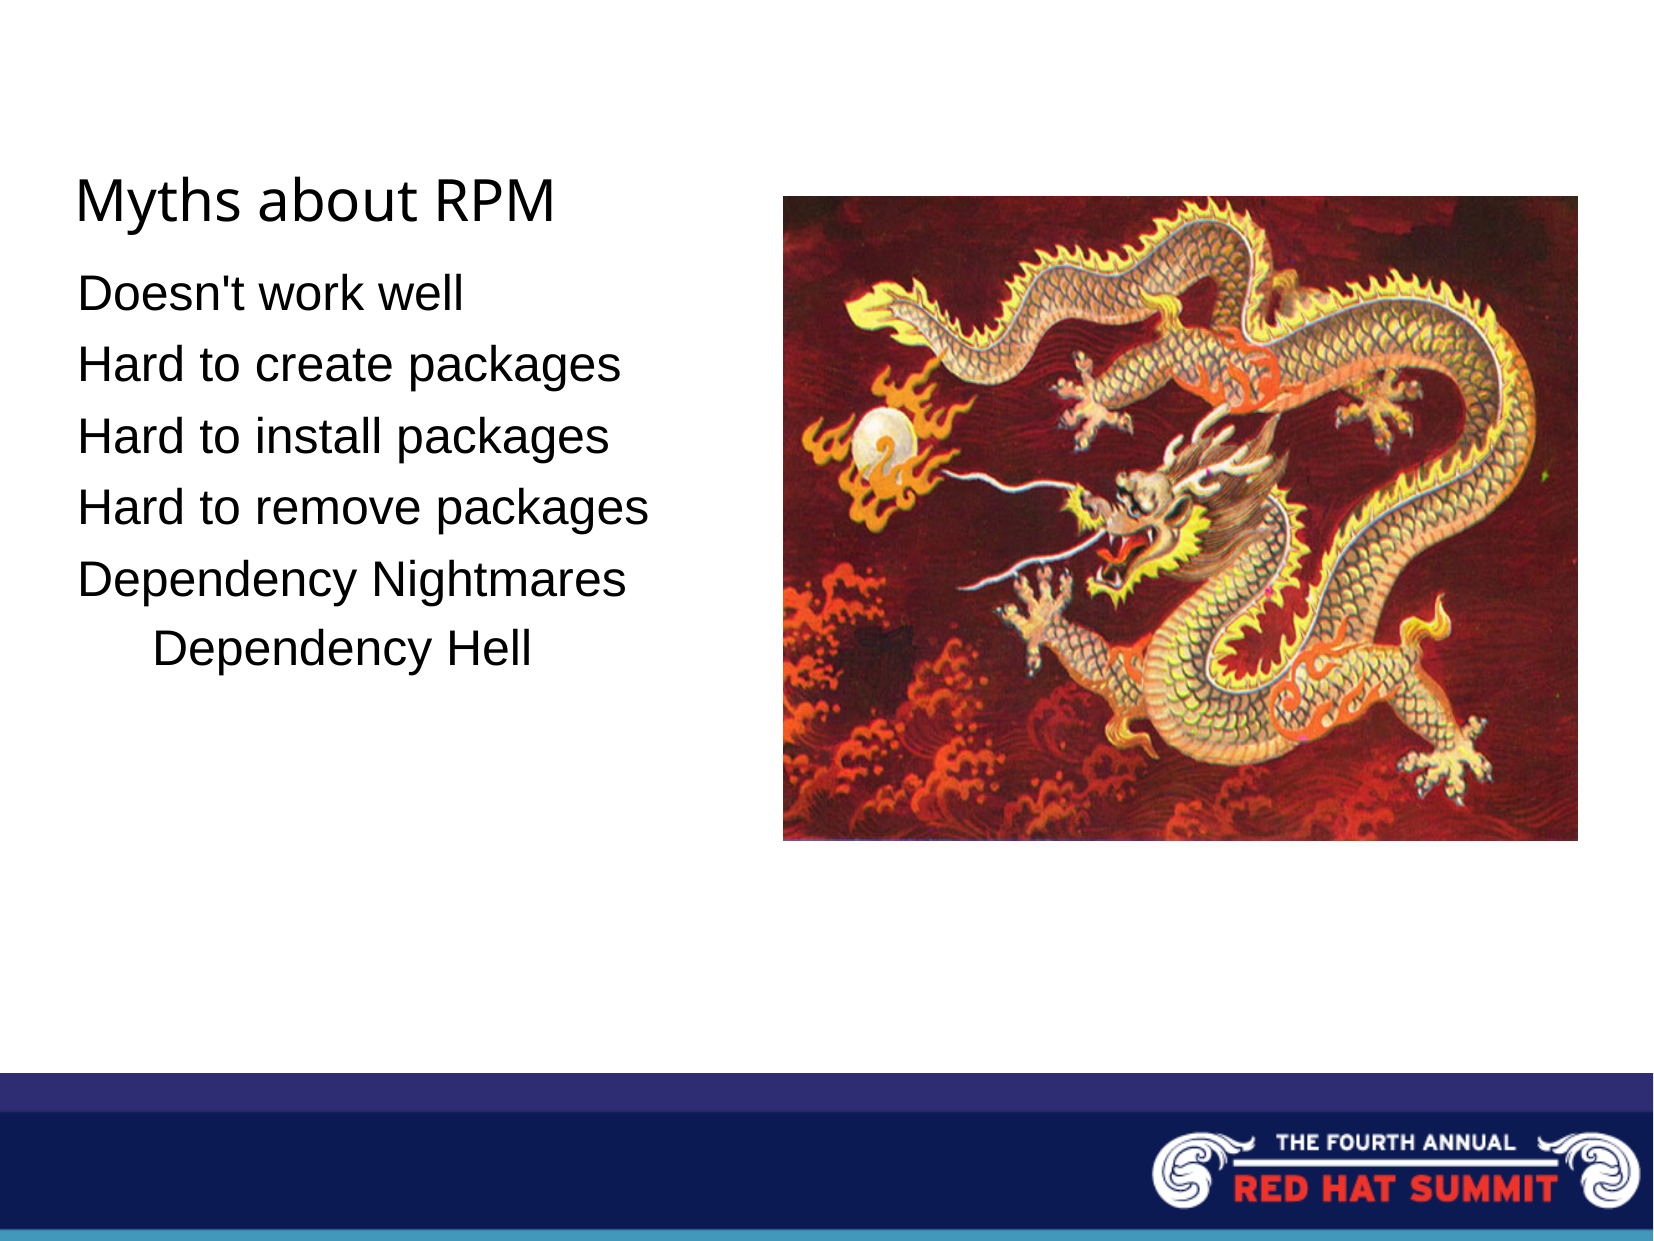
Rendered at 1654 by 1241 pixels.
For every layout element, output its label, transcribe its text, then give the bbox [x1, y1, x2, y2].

picture [783, 196, 1578, 841]
title Myths about RPM [74, 140, 1506, 259]
list Doesn't work well Hard to create packages Hard to install packages Hard to remove packages Dependency Nightmares Dependency Hell [77, 264, 772, 1174]
picture [0, 1073, 1654, 1241]
